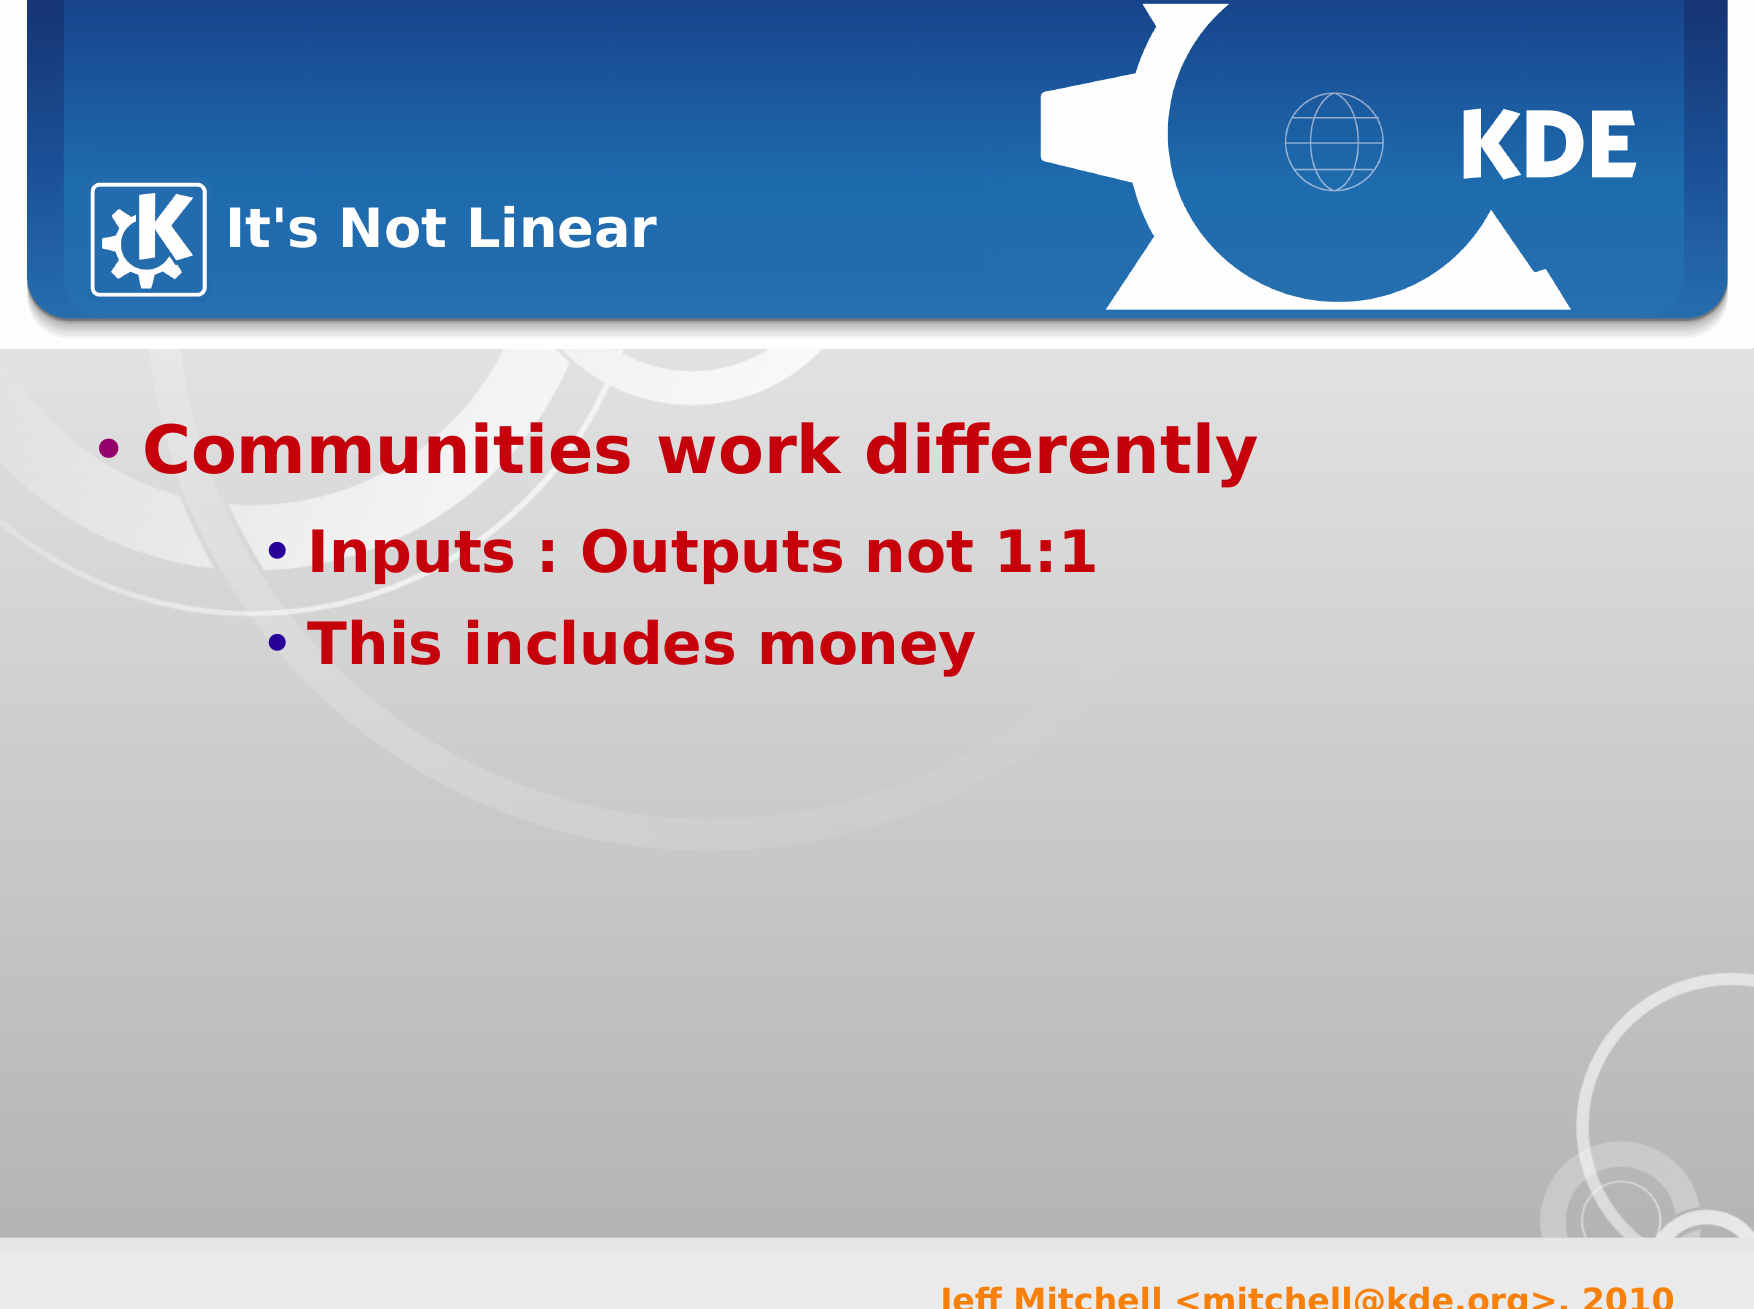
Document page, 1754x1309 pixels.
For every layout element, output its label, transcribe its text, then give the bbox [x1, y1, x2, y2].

picture [0, 0, 1754, 1237]
title It's Not Linear [225, 194, 1126, 264]
list Communities work differently Inputs : Outputs not 1:1 This includes money [71, 411, 1651, 1148]
